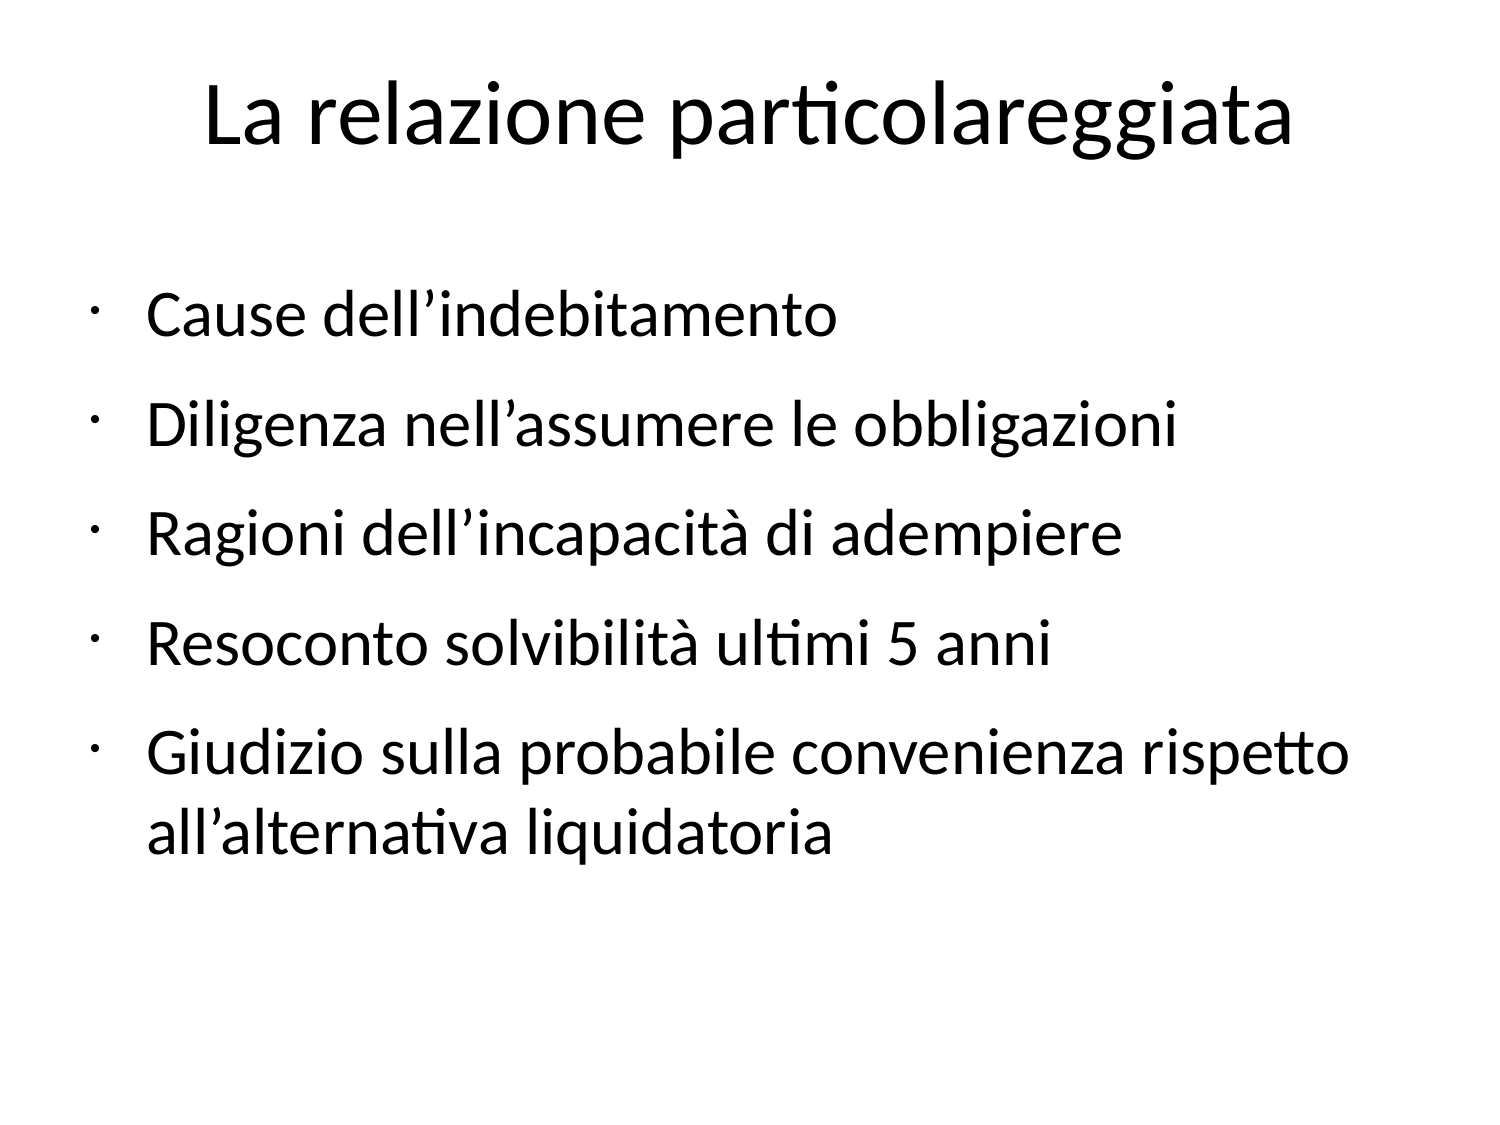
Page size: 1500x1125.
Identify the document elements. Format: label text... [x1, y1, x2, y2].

title La relazione particolareggiata [75, 45, 1425, 233]
list Cause dell’indebitamento Diligenza nell’assumere le obbligazioni Ragioni dell’incapacità di adempiere Resoconto solvibilità ultimi 5 anni Giudizio sulla probabile convenienza rispetto all’alternativa liquidatoria [75, 262, 1425, 1005]
